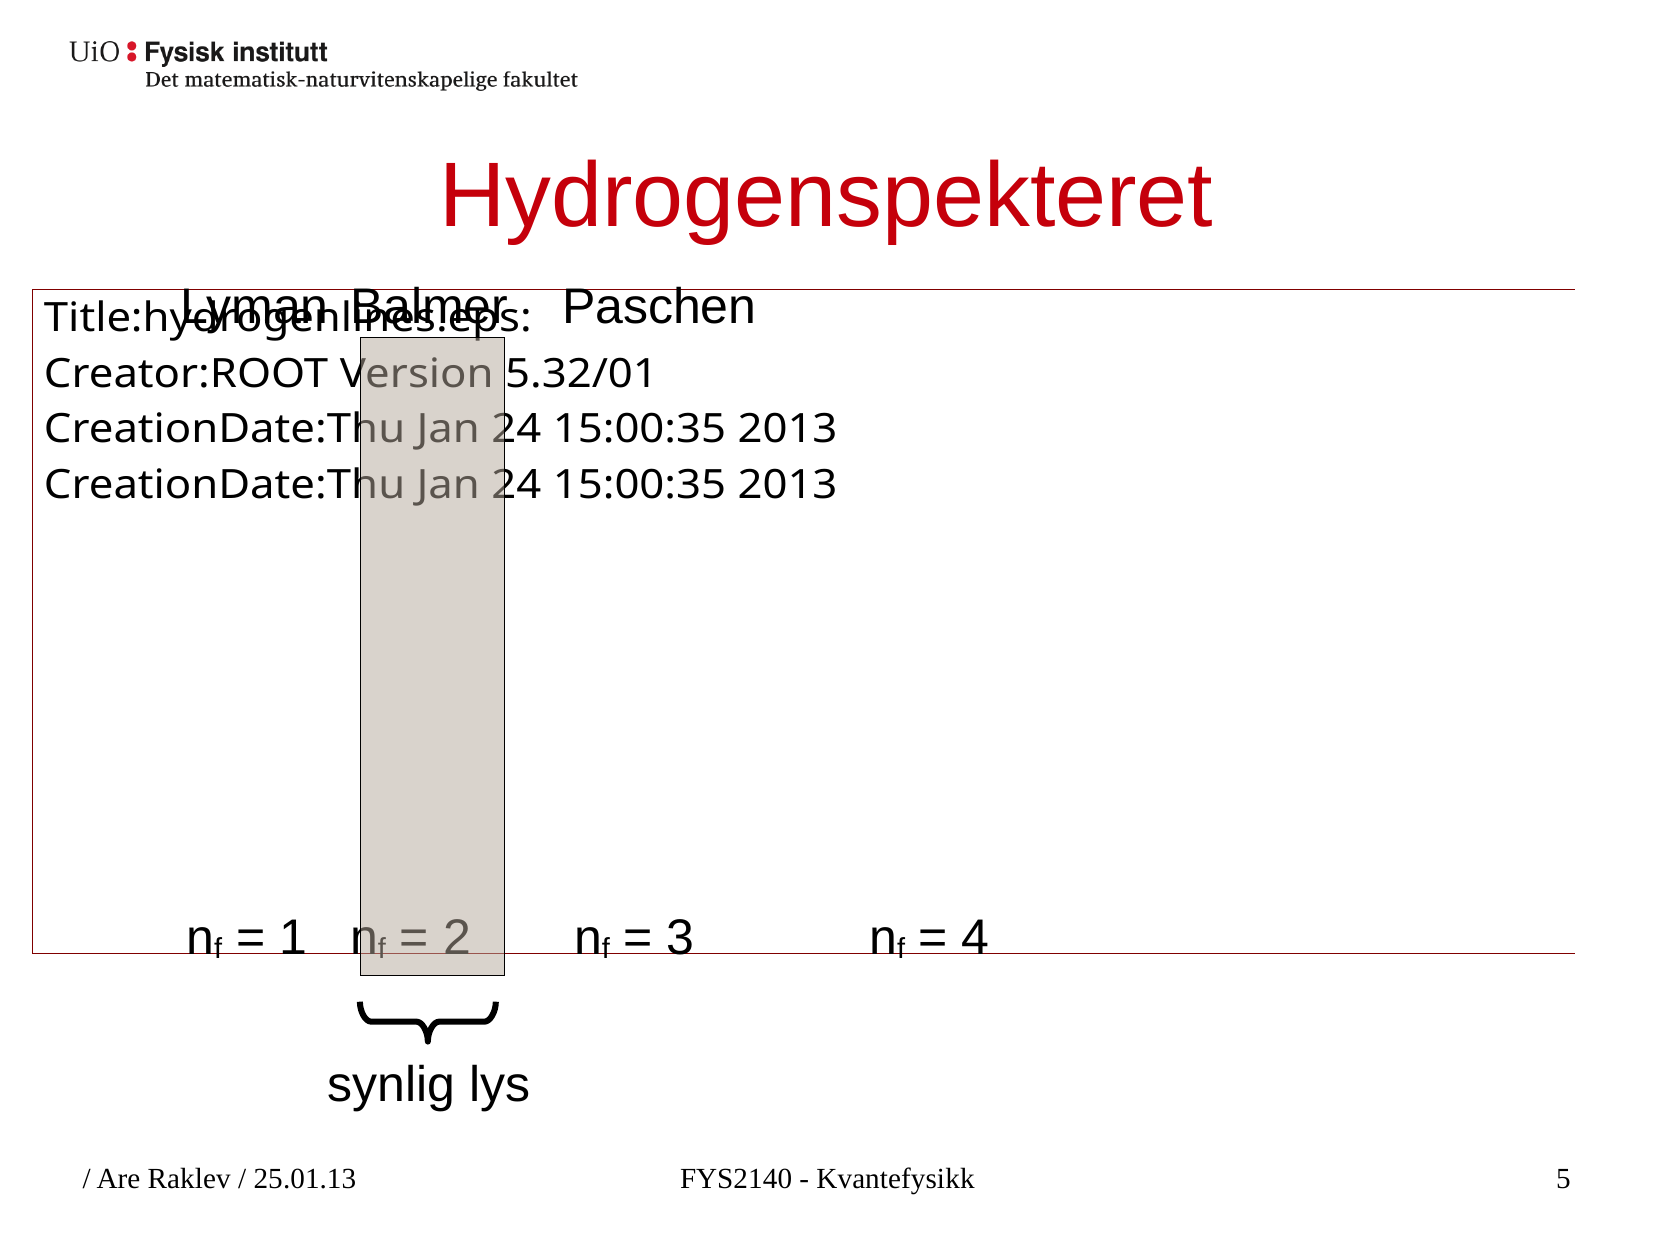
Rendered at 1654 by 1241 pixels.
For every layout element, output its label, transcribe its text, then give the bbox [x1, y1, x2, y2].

text_box synlig lys [313, 1048, 592, 1124]
text_box nf = 1 [171, 902, 322, 990]
text_box nf = 3 [559, 902, 710, 990]
text_box [360, 337, 505, 976]
text_box nf = 4 [854, 902, 1005, 990]
picture [29, 286, 360, 954]
text_box nf = 2 [335, 902, 486, 990]
picture [68, 37, 581, 93]
text_box Paschen [547, 270, 772, 342]
title Hydrogenspekteret [82, 90, 1571, 298]
text_box Balmer [335, 270, 524, 342]
picture [505, 286, 1576, 954]
text_box Lyman [165, 270, 335, 342]
